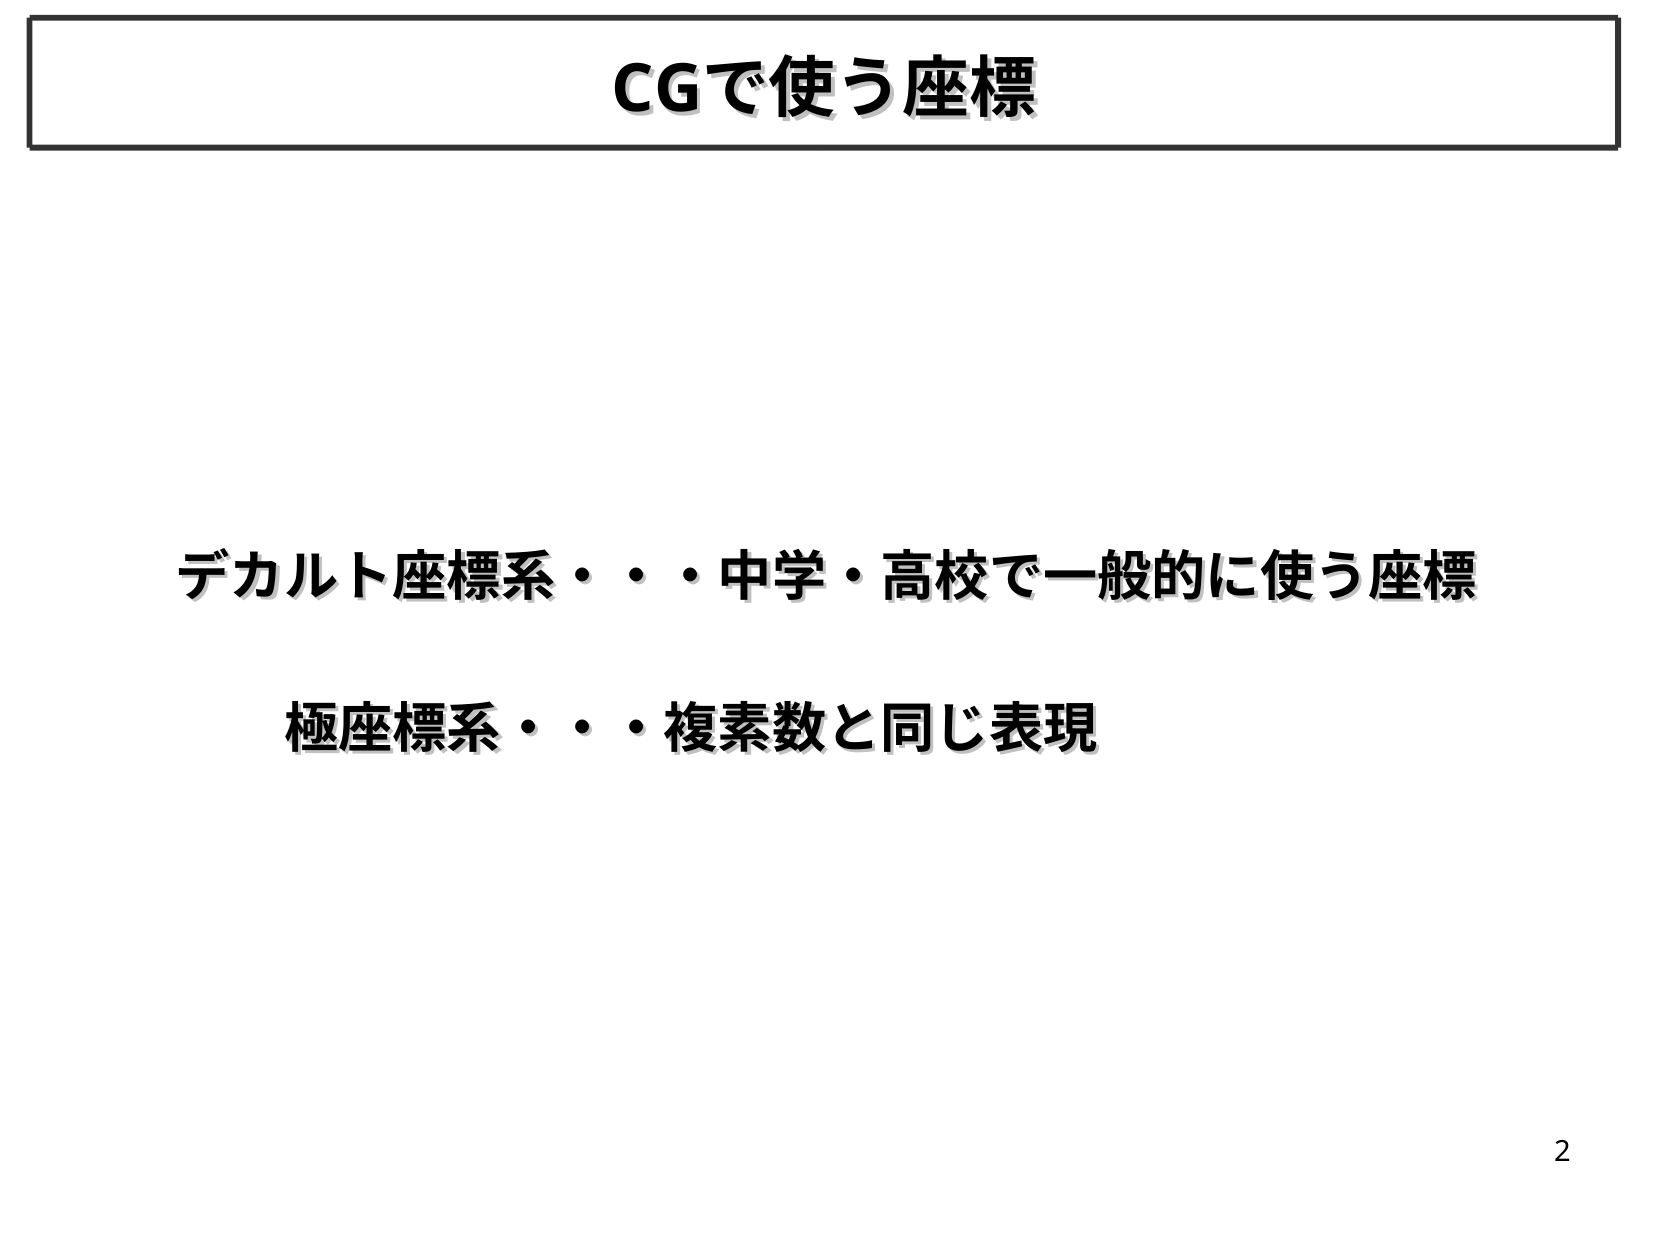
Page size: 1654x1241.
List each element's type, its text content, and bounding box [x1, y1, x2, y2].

text_box デカルト座標系・・・中学・高校で一般的に使う座標 極座標系・・・複素数と同じ表現 [160, 524, 1275, 716]
text_box CGで使う座標 [29, 17, 1619, 148]
